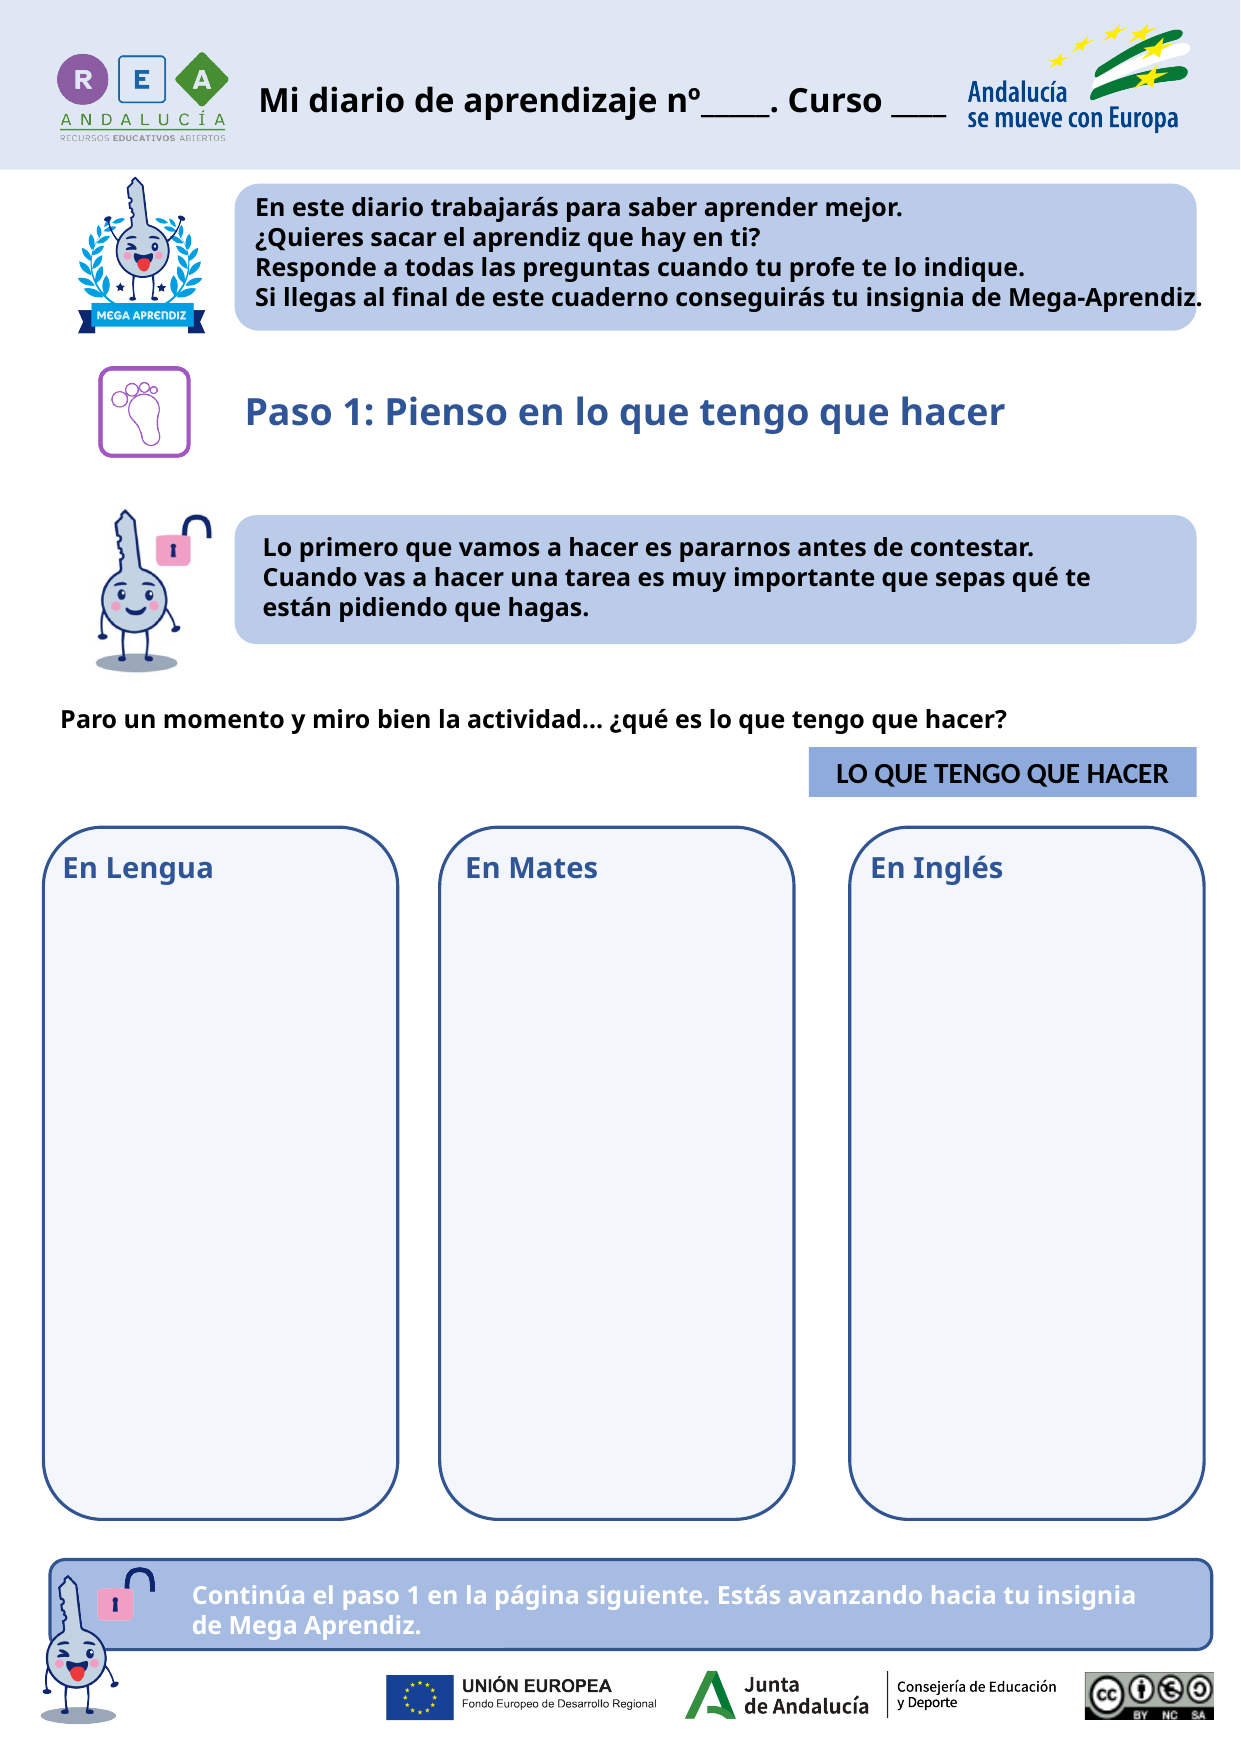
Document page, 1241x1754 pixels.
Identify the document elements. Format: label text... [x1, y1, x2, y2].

picture [1084, 1672, 1214, 1720]
text_box LO QUE TENGO QUE HACER [808, 747, 1197, 797]
text_box Continúa el paso 1 en la página siguiente. Estás avanzando hacia tu insignia de Mega Aprendiz. [182, 1572, 1162, 1629]
text_box Lo primero que vamos a hacer es pararnos antes de contestar. Cuando vas a hacer una tarea es muy importante que sepas qué te están pidiendo que hagas. [248, 523, 1152, 629]
text_box Paso 1: Pienso en lo que tengo que hacer [229, 380, 1032, 441]
picture [4, 170, 279, 458]
text_box [234, 515, 1197, 645]
picture [43, 47, 242, 146]
text_box [182, 1559, 1212, 1650]
text_box En este diario trabajarás para saber aprender mejor. ¿Quieres sacar el aprendiz que hay en ti? Responde a todas las preguntas cuando tu profe te lo indique. Si llegas al final de este cuaderno conseguirás tu insignia de Mega-Aprendiz. [240, 183, 1226, 319]
picture [961, 21, 1197, 139]
picture [0, 1552, 182, 1734]
text_box [234, 192, 1193, 331]
text_box [439, 827, 795, 1520]
text_box En Lengua [47, 842, 229, 892]
text_box [849, 827, 1205, 1520]
text_box En Inglés [855, 842, 1019, 892]
picture [365, 1645, 1075, 1734]
text_box [0, 0, 1241, 170]
text_box Paro un momento y miro bien la actividad… ¿qué es lo que tengo que hacer? [45, 696, 1208, 742]
text_box Mi diario de aprendizaje nº_____. Curso ____ [243, 71, 961, 127]
picture [71, 480, 228, 685]
text_box [43, 827, 398, 1520]
text_box En Mates [450, 842, 613, 892]
